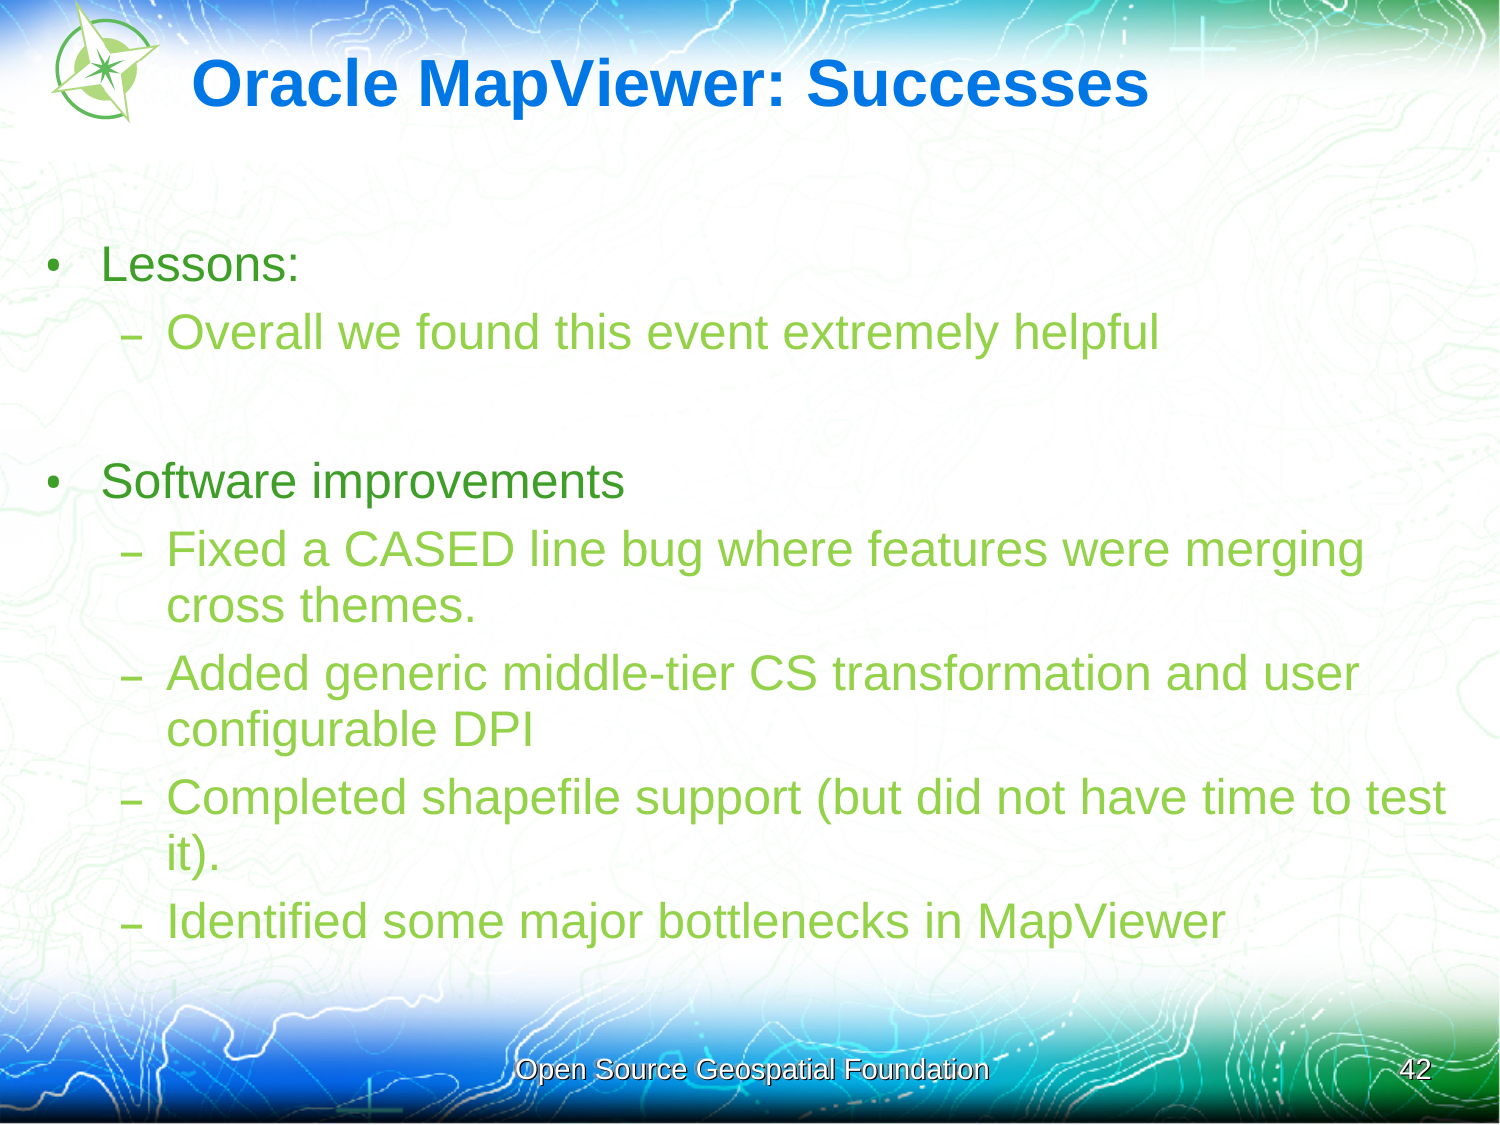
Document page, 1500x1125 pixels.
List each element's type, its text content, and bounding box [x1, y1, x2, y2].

list Lessons: Overall we found this event extremely helpful Software improvements Fixed a CASED line bug where features were merging cross themes. Added generic middle-tier CS transformation and user configurable DPI Completed shapefile support (but did not have time to test it). Identified some major bottlenecks in MapViewer [29, 147, 1477, 1034]
picture [0, 0, 1500, 1125]
title Oracle MapViewer: Successes [177, 33, 1477, 134]
